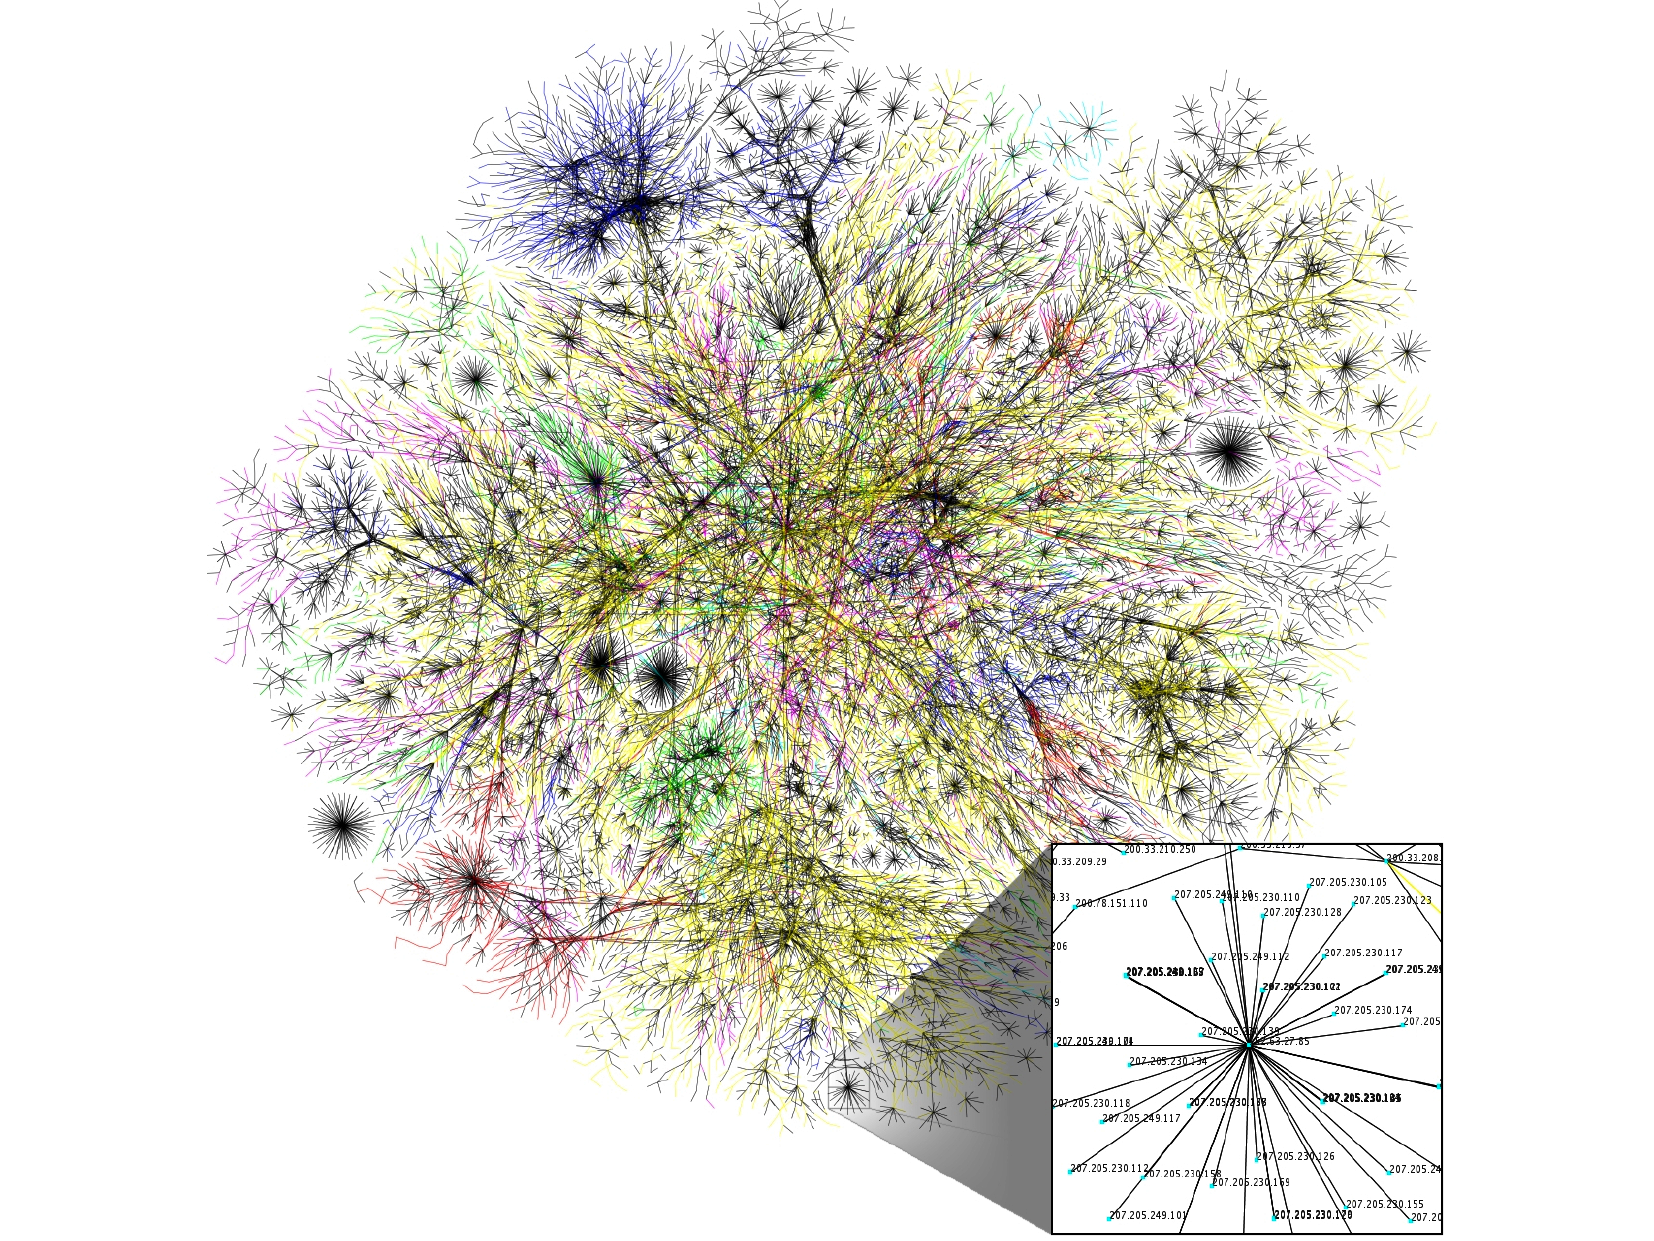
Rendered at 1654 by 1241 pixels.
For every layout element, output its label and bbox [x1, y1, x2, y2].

picture [207, 0, 1448, 1240]
